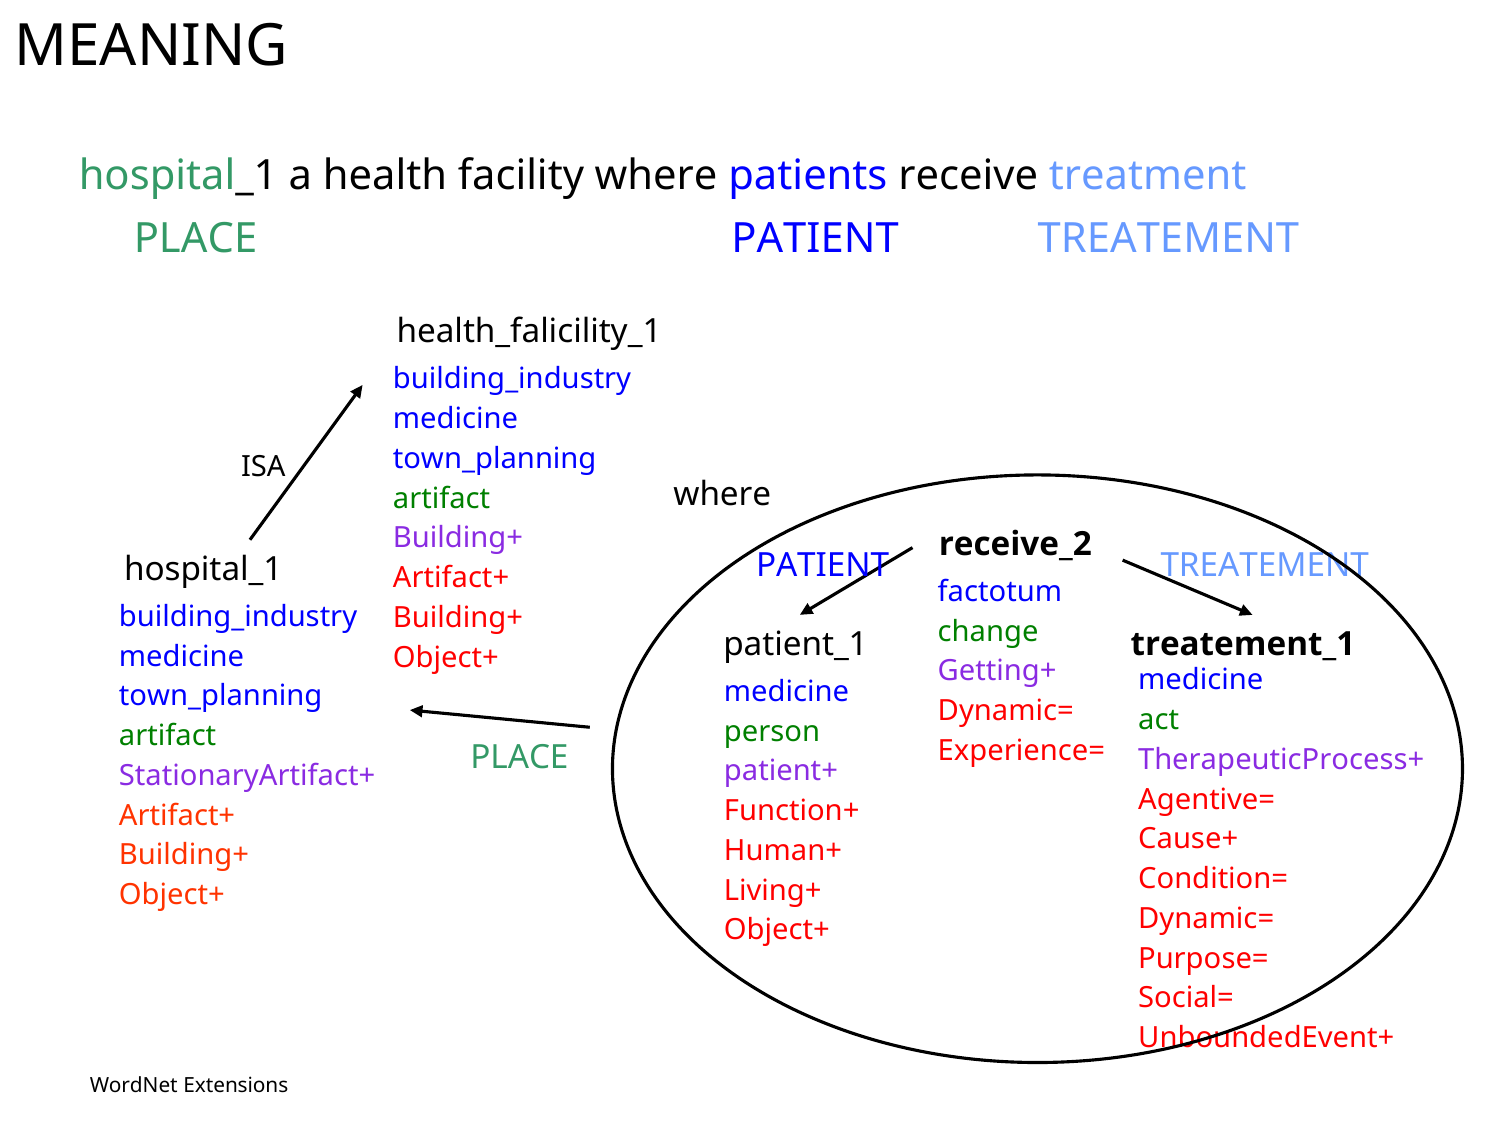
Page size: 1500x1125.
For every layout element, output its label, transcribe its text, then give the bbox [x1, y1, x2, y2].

text_box medicine act TherapeuticProcess+ Agentive= Cause+ Condition= Dynamic= Purpose= Social= UnboundedEvent+ [1123, 869, 1440, 1064]
text_box factotum change Getting+ Dynamic= Experience= [923, 562, 1121, 777]
text_box receive_2 [924, 512, 1108, 562]
text_box treatement_1 [1121, 612, 1371, 674]
text_box health_falicility_1 [381, 298, 677, 360]
text_box PLACE [118, 200, 273, 273]
text_box hospital_1 a health facility where patients receive treatment [63, 137, 1274, 210]
text_box where [658, 462, 787, 524]
text_box PATIENT [741, 533, 778, 555]
text_box PATIENT [716, 200, 915, 273]
text_box hospital_1 [109, 537, 298, 587]
text_box TREATEMENT [1297, 533, 1385, 594]
text_box building_industry medicine town_planning artifact StationaryArtifact+ Artifact+ Building+ Object+ [104, 587, 391, 921]
text_box medicine act TherapeuticProcess+ Agentive= Cause+ Condition= Dynamic= Purpose= Social= UnboundedEvent+ [1123, 650, 1440, 1054]
text_box PLACE [455, 724, 584, 786]
text_box TREATEMENT [1145, 533, 1375, 594]
text_box building_industry medicine town_planning artifact Building+ Artifact+ Building+ Object+ [378, 349, 647, 684]
title MEANING [0, 0, 1500, 86]
text_box TREATEMENT [1023, 200, 1315, 273]
text_box medicine person patient+ Function+ Human+ Living+ Object+ [709, 662, 875, 957]
text_box PATIENT [741, 533, 905, 594]
text_box patient_1 [708, 612, 883, 674]
text_box ISA [226, 437, 301, 493]
